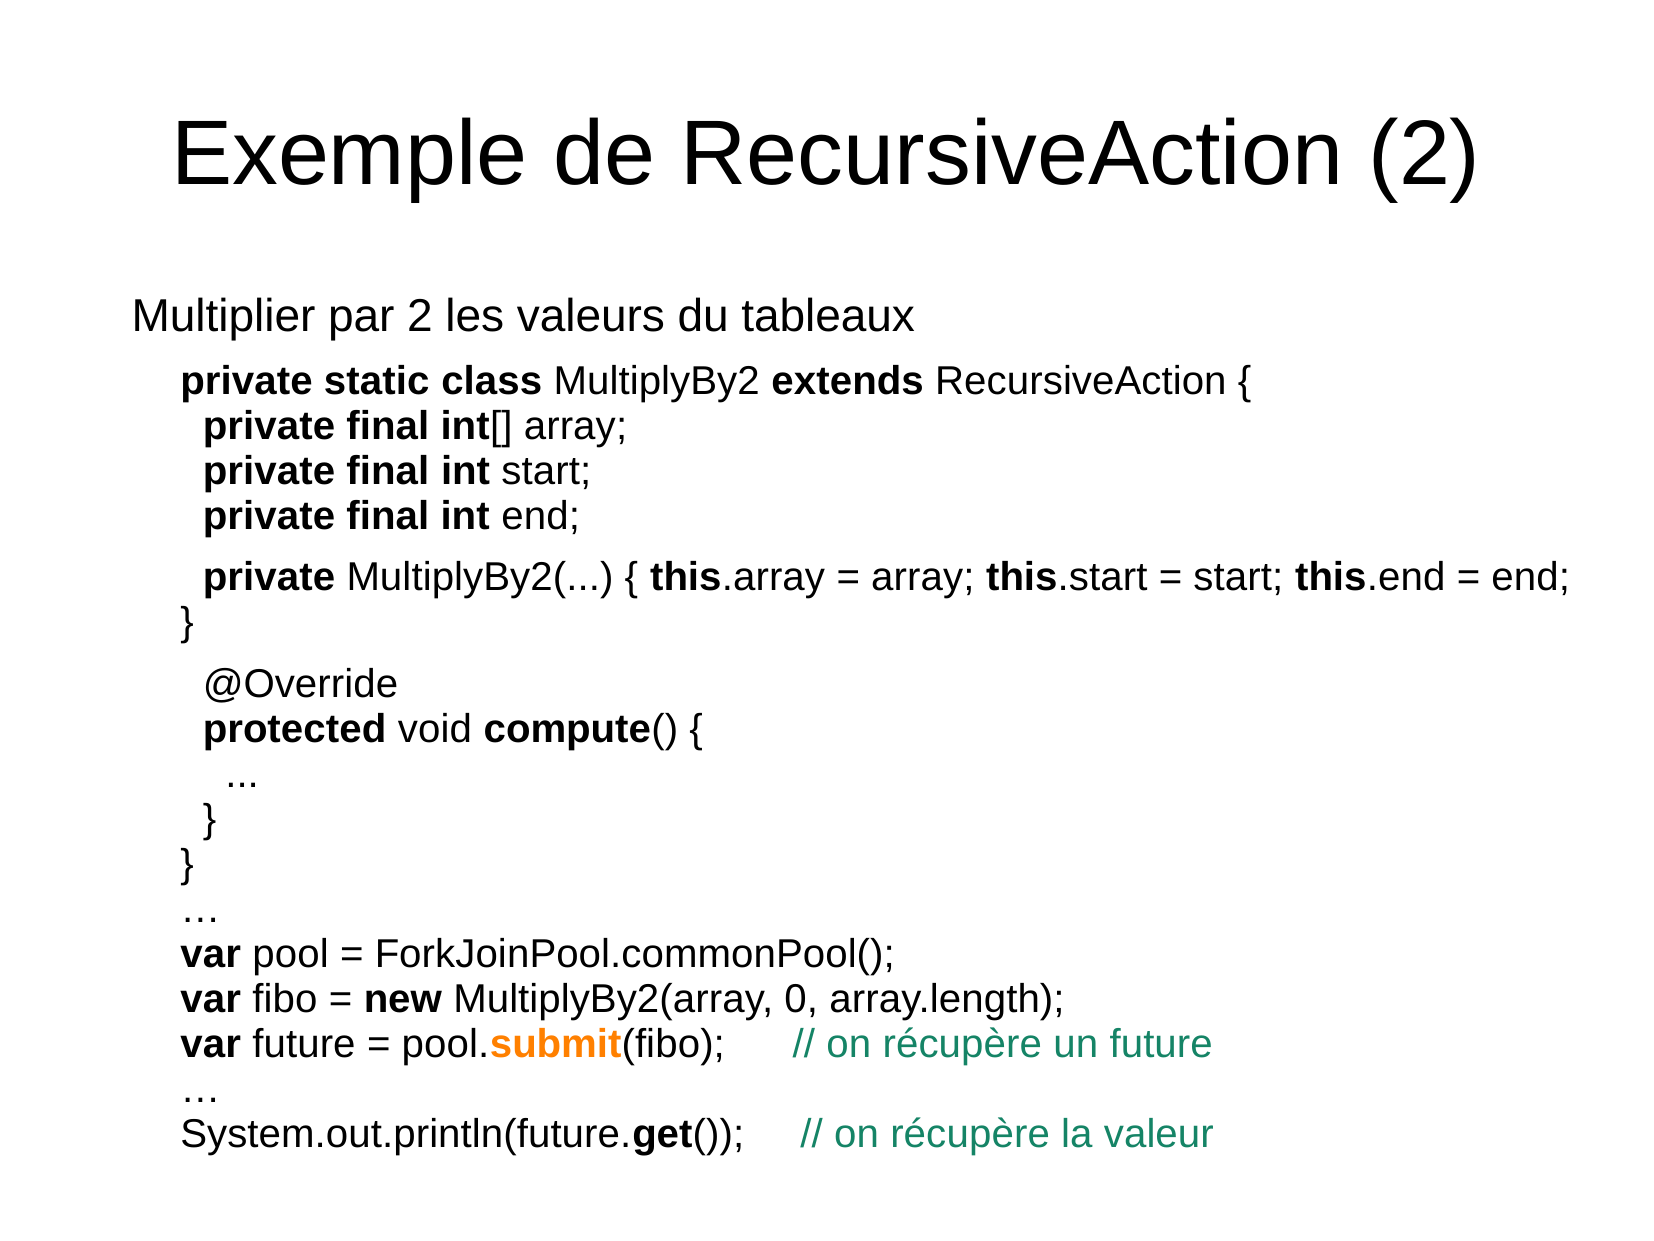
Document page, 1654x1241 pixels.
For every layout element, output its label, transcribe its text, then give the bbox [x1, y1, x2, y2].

list Multiplier par 2 les valeurs du tableaux private static class MultiplyBy2 extends RecursiveAction { private final int[] array; private final int start; private final int end; private MultiplyBy2(...) { this.array = array; this.start = start; this.end = end; } @Override protected void compute() { ... } } … var pool = ForkJoinPool.commonPool(); var fibo = new MultiplyBy2(array, 0, array.length); var future = pool.submit(fibo); // on récupère un future … System.out.println(future.get()); // on récupère la valeur [82, 290, 1571, 1171]
title Exemple de RecursiveAction (2) [82, 49, 1571, 257]
